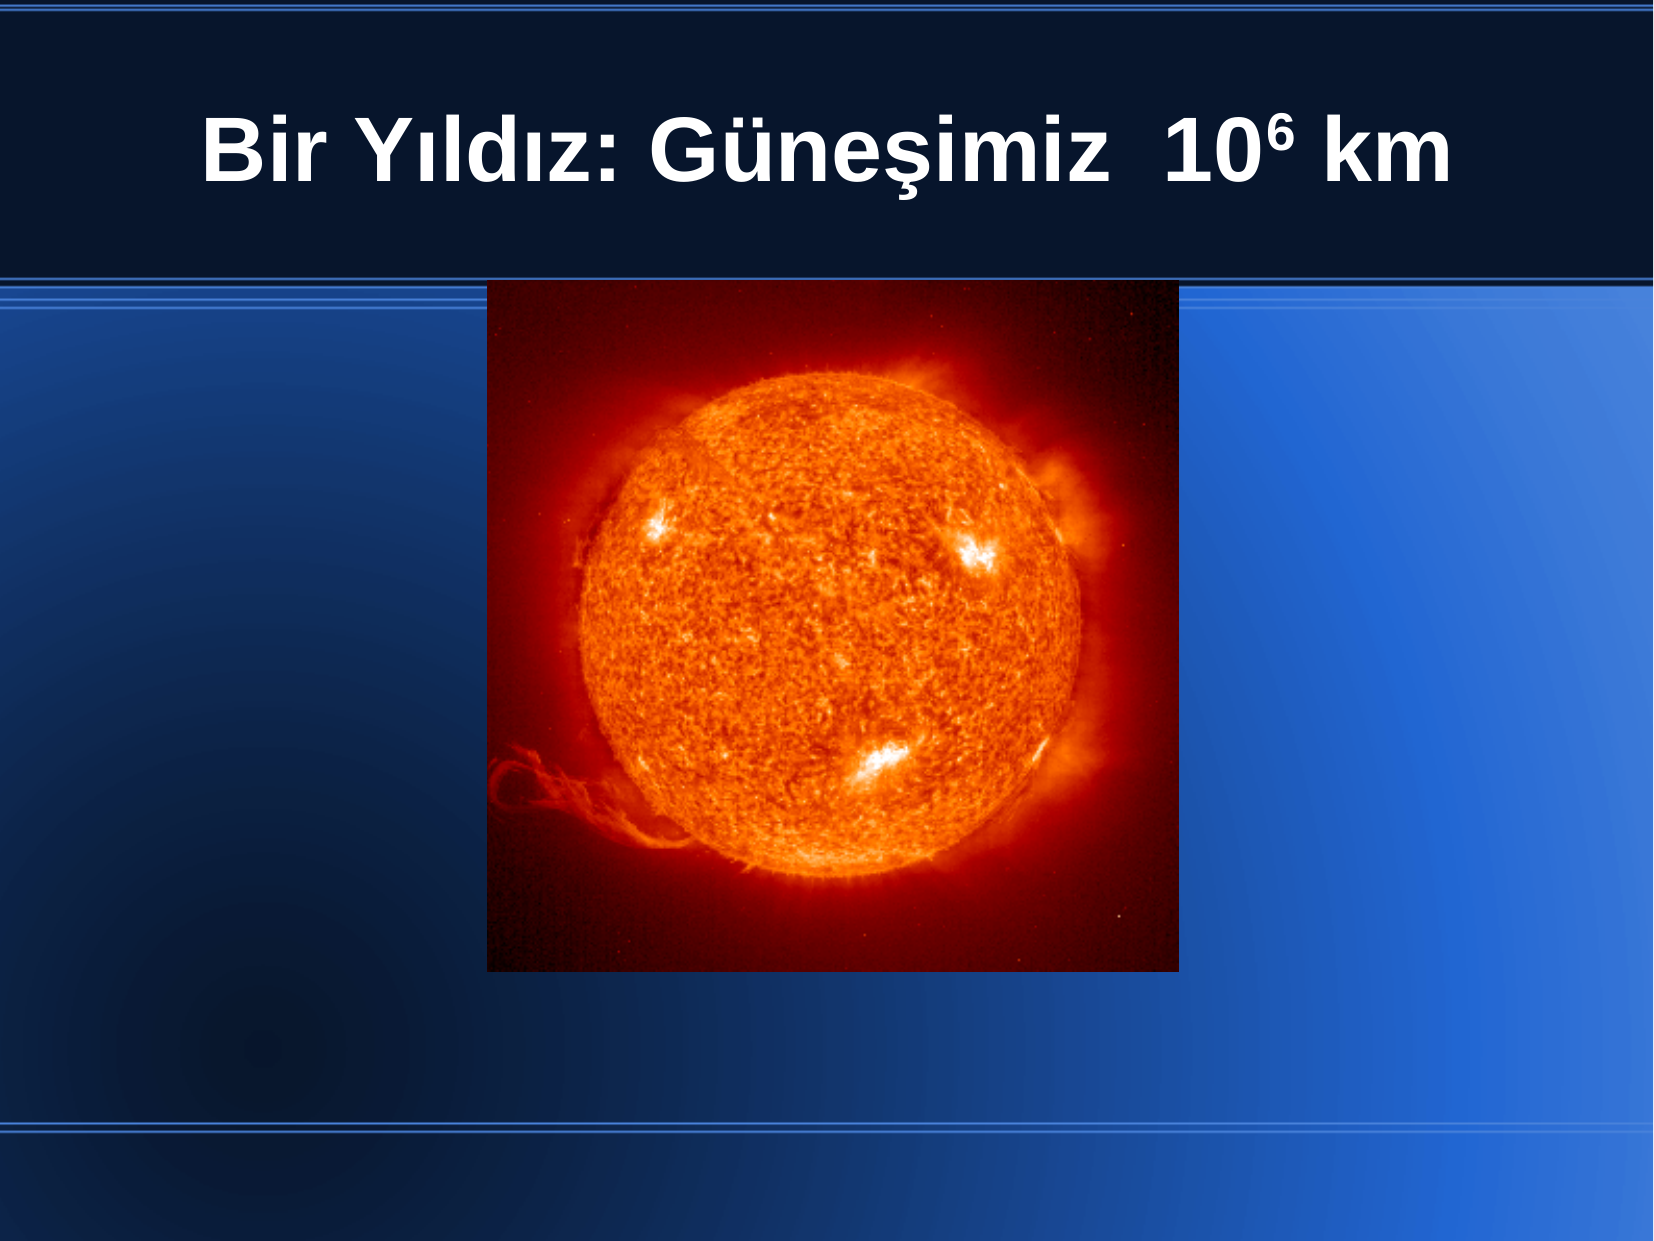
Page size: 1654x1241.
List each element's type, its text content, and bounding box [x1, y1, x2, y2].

title Bir Yıldız: Güneşimiz 106 km [121, 53, 1534, 247]
picture [0, 0, 1654, 1241]
